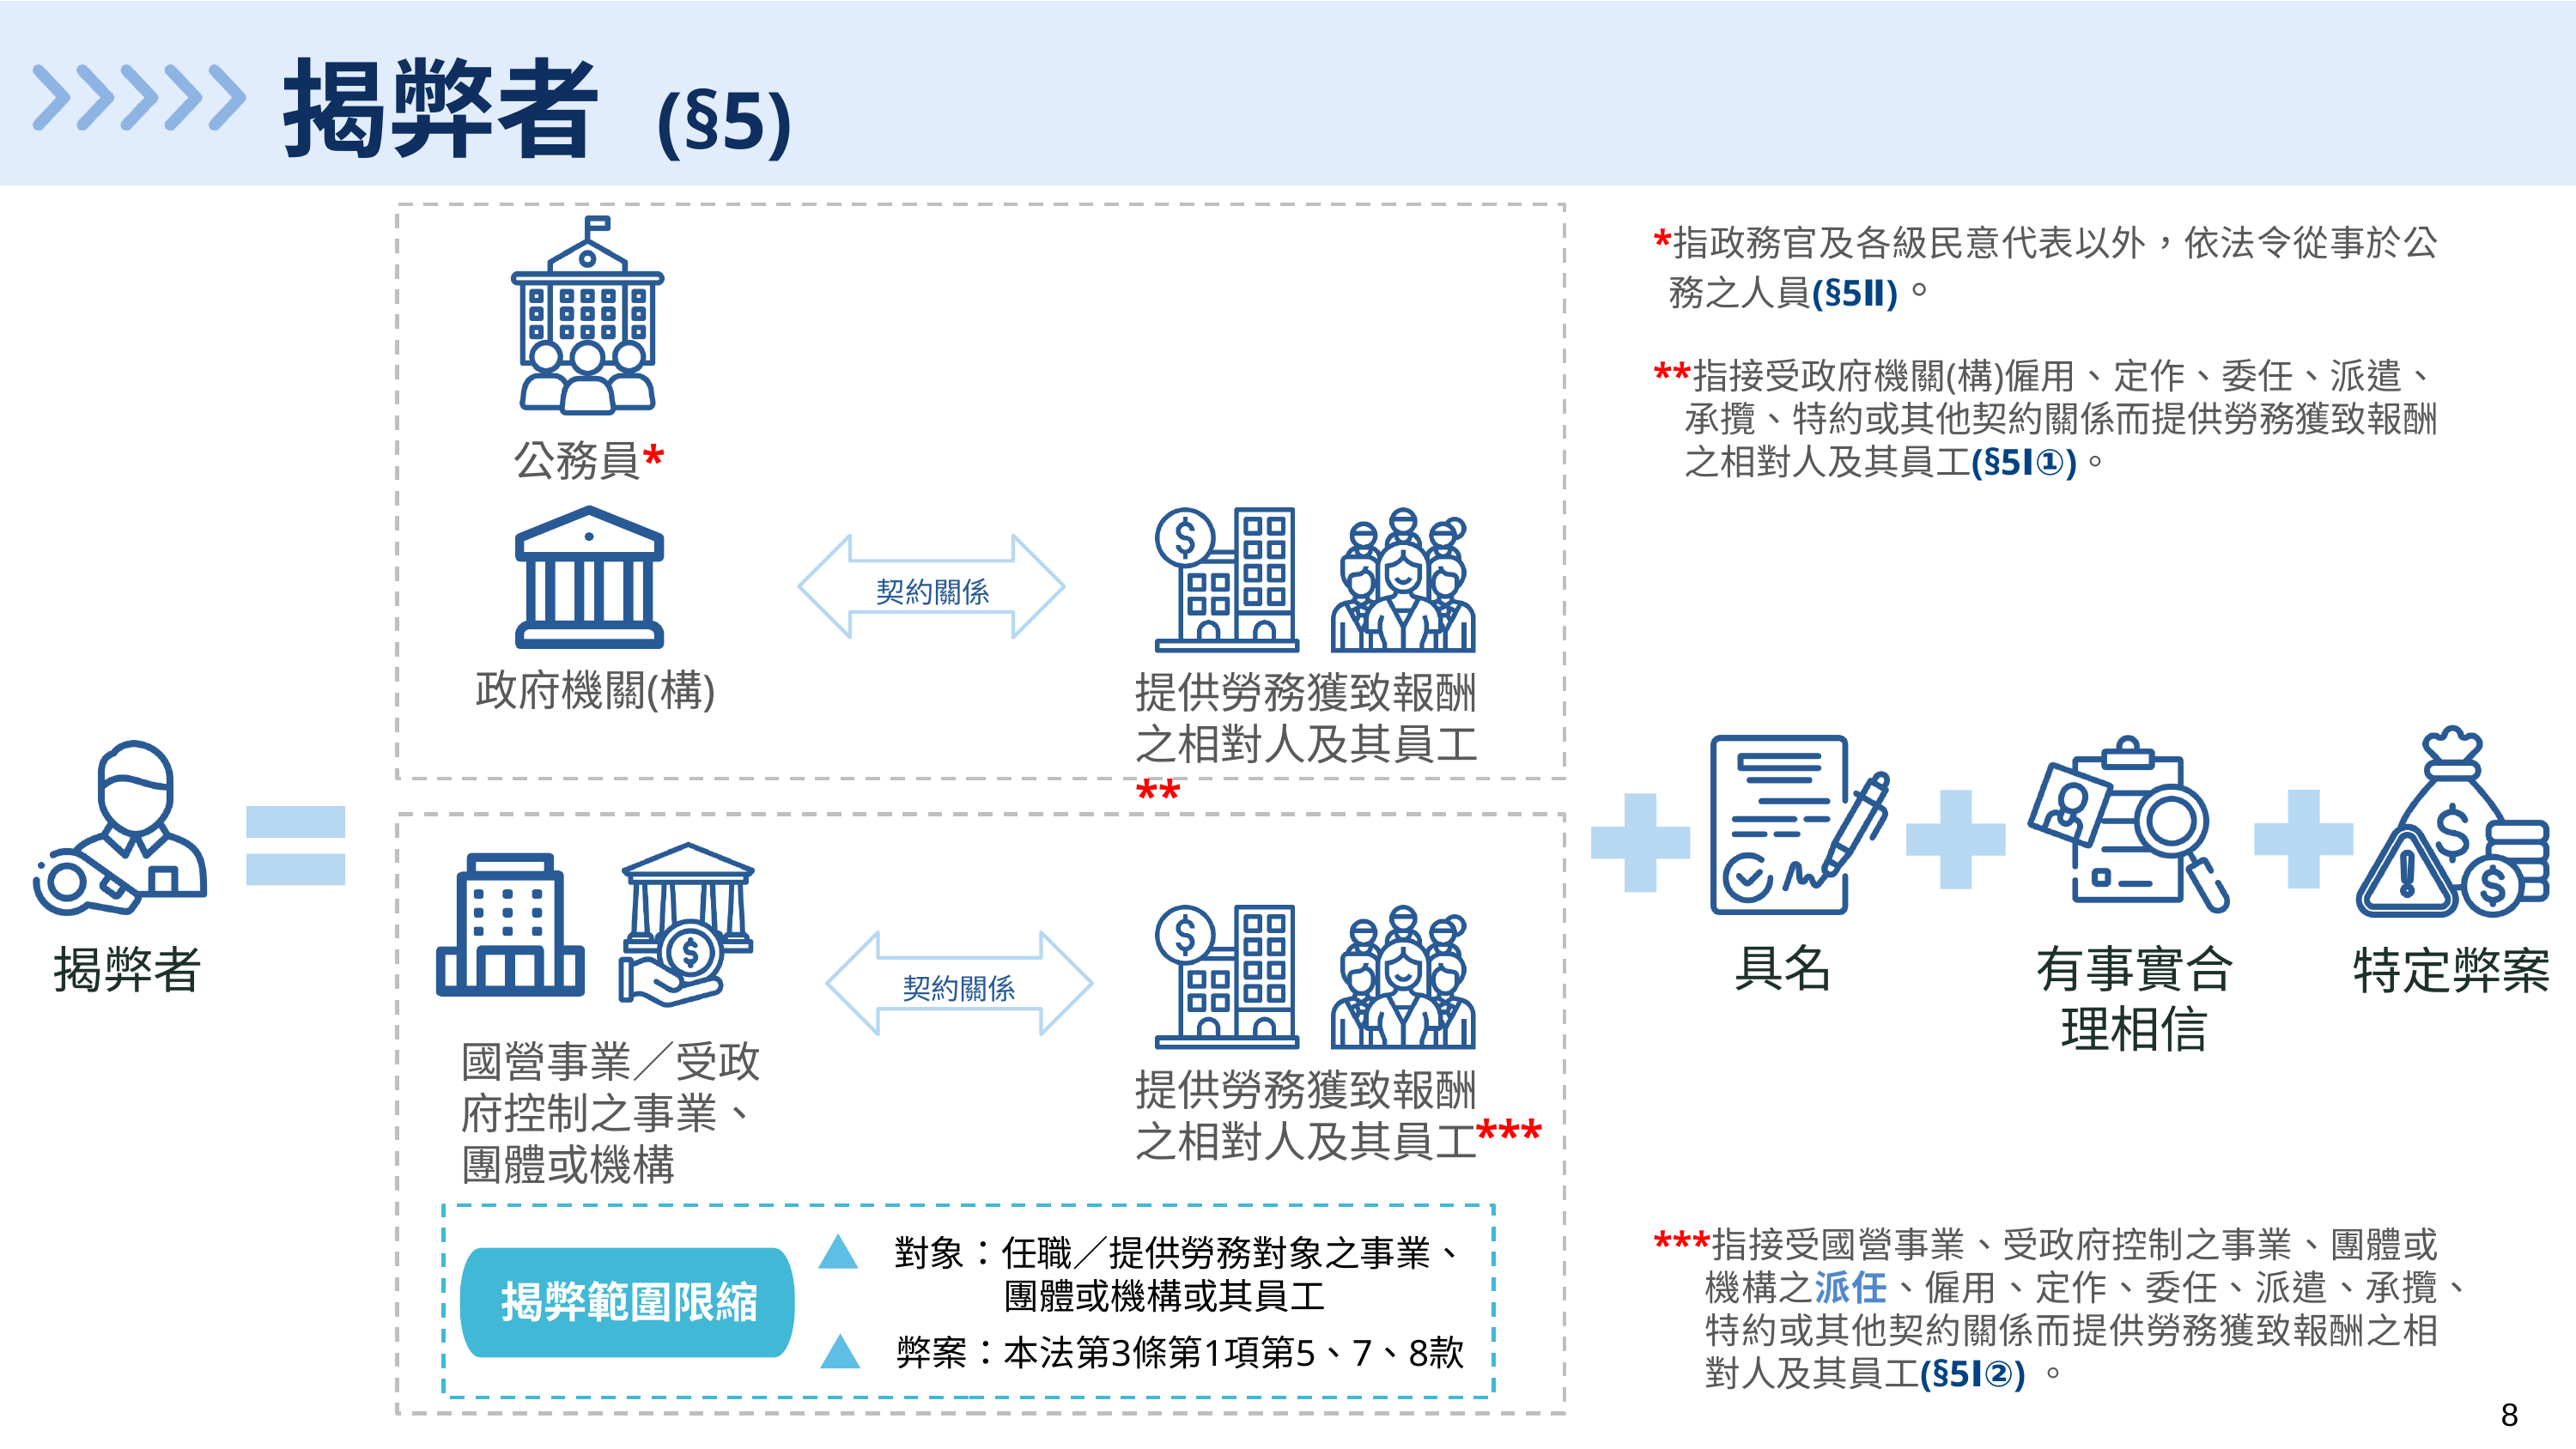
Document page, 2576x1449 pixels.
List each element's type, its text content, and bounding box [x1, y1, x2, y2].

picture [1710, 735, 1890, 915]
text_box 揭弊者 (§5) [281, 33, 1342, 171]
picture [1328, 902, 1478, 1052]
text_box [2254, 790, 2353, 889]
text_box 提供勞務獲致報酬之相對人及其員工 [1134, 1063, 1498, 1167]
text_box *** [1461, 1102, 1556, 1167]
text_box 對象：任職／提供勞務對象之事業、團體或機構或其員工 [881, 1224, 1494, 1324]
text_box 揭弊範圍限縮 [488, 1268, 771, 1333]
picture [1328, 505, 1478, 655]
text_box 具名 [1692, 937, 1876, 997]
text_box 有事實合理相信 [2027, 937, 2243, 1058]
text_box 揭弊者 [38, 937, 219, 998]
picture [1152, 505, 1302, 655]
text_box [1591, 793, 1691, 893]
text_box [246, 853, 346, 886]
text_box [515, 505, 665, 649]
text_box [1906, 790, 2006, 889]
text_box 政府機關(構) [420, 663, 770, 715]
text_box [819, 1333, 861, 1369]
text_box ***指接受國營事業、受政府控制之事業、團體或機構之派任、僱用、定作、委任、派遣、承攬、特約或其他契約關係而提供勞務獲致報酬之相對人及其員工(§5Ⅰ②) 。 [1640, 1216, 2451, 1401]
text_box <編號> [2488, 1387, 2576, 1440]
text_box 公務員* [486, 433, 692, 486]
text_box [246, 806, 346, 839]
picture [487, 215, 688, 415]
picture [1152, 902, 1302, 1052]
text_box 弊案：本法第3條第1項第5、7、8款 [883, 1324, 1497, 1380]
picture [2027, 723, 2230, 926]
text_box 國營事業／受政府控制之事業、團體或機構 [460, 1034, 780, 1190]
text_box [459, 1247, 795, 1358]
text_box 提供勞務獲致報酬之相對人及其員工** [1134, 665, 1521, 821]
picture [32, 740, 208, 916]
text_box 特定弊案 [2344, 938, 2560, 999]
text_box [435, 852, 586, 997]
picture [604, 841, 769, 1008]
text_box *指政務官及各級民意代表以外，依法令從事於公務之人員(§5Ⅱ)。 [1640, 214, 2451, 322]
text_box 契約關係 [856, 955, 1063, 1006]
text_box [817, 1233, 859, 1269]
text_box 契約關係 [830, 557, 1036, 609]
picture [2353, 722, 2552, 921]
text_box **指接受政府機關(構)僱用、定作、委任、派遣、承攬、特約或其他契約關係而提供勞務獲致報酬之相對人及其員工(§5Ⅰ①)。 [1640, 347, 2451, 489]
text_box [0, 1, 2576, 185]
